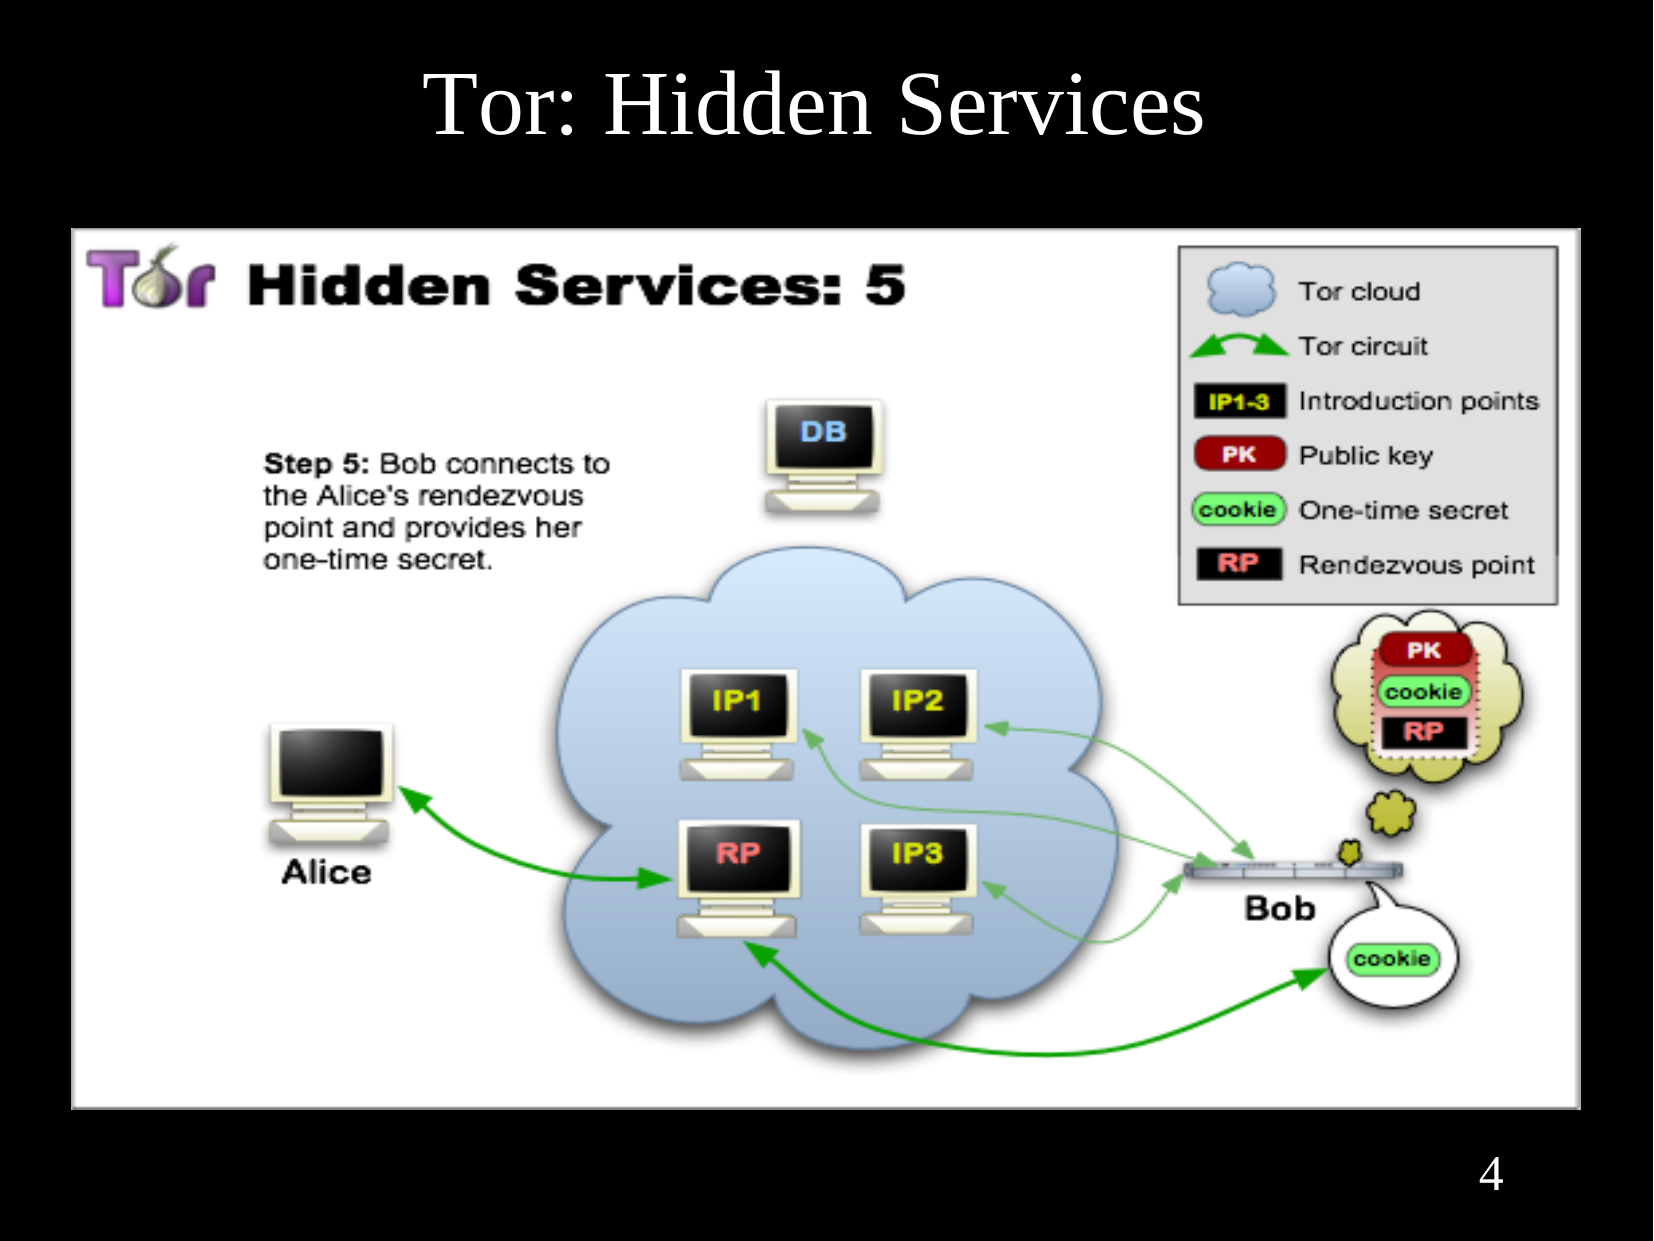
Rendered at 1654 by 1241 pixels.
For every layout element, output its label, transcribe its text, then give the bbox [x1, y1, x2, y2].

picture [71, 228, 1581, 1110]
title Tor: Hidden Services [109, 0, 1522, 208]
